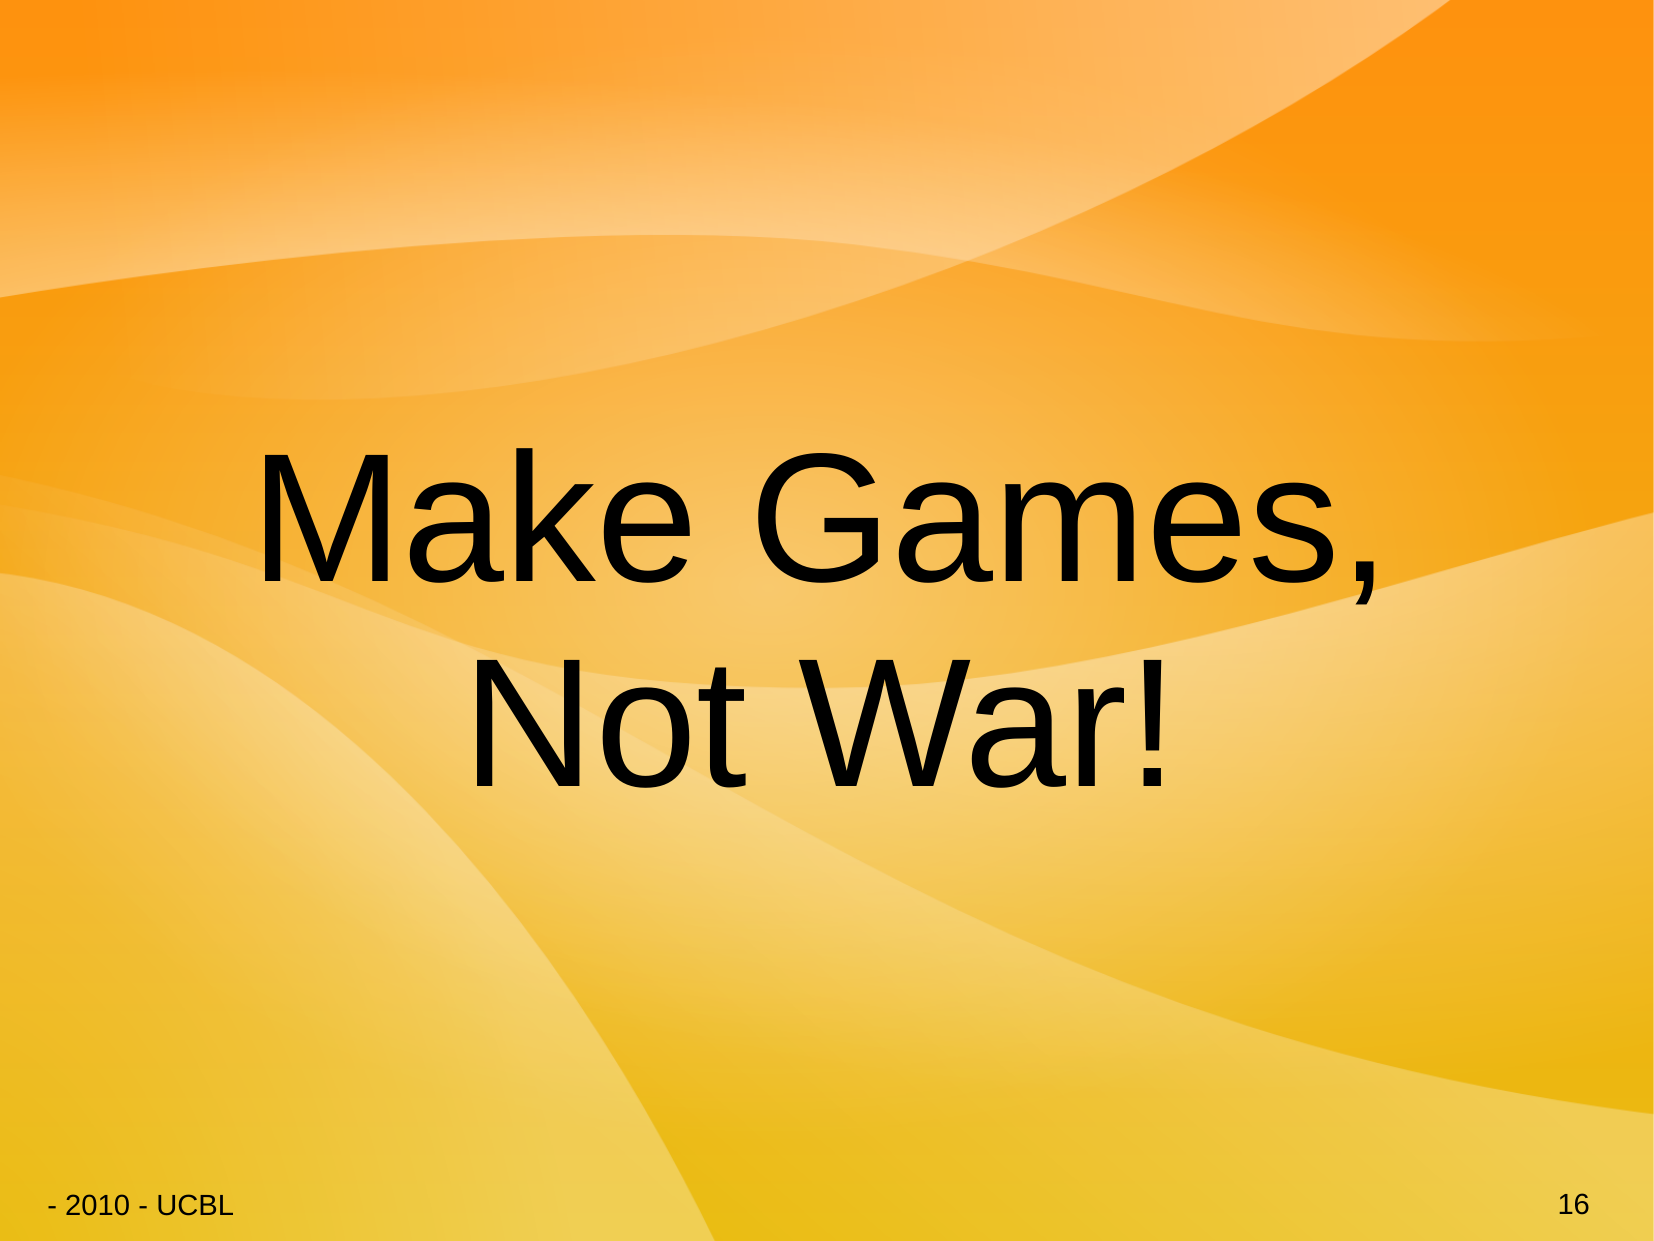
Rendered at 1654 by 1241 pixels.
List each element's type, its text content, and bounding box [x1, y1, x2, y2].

text_box Adrian Gaudebert - 2010 - UCBL [16, 1181, 473, 1229]
picture [0, 0, 1654, 1241]
title Make Games, Not War! [76, 383, 1565, 857]
text_box <numéro> [1542, 1180, 1654, 1241]
